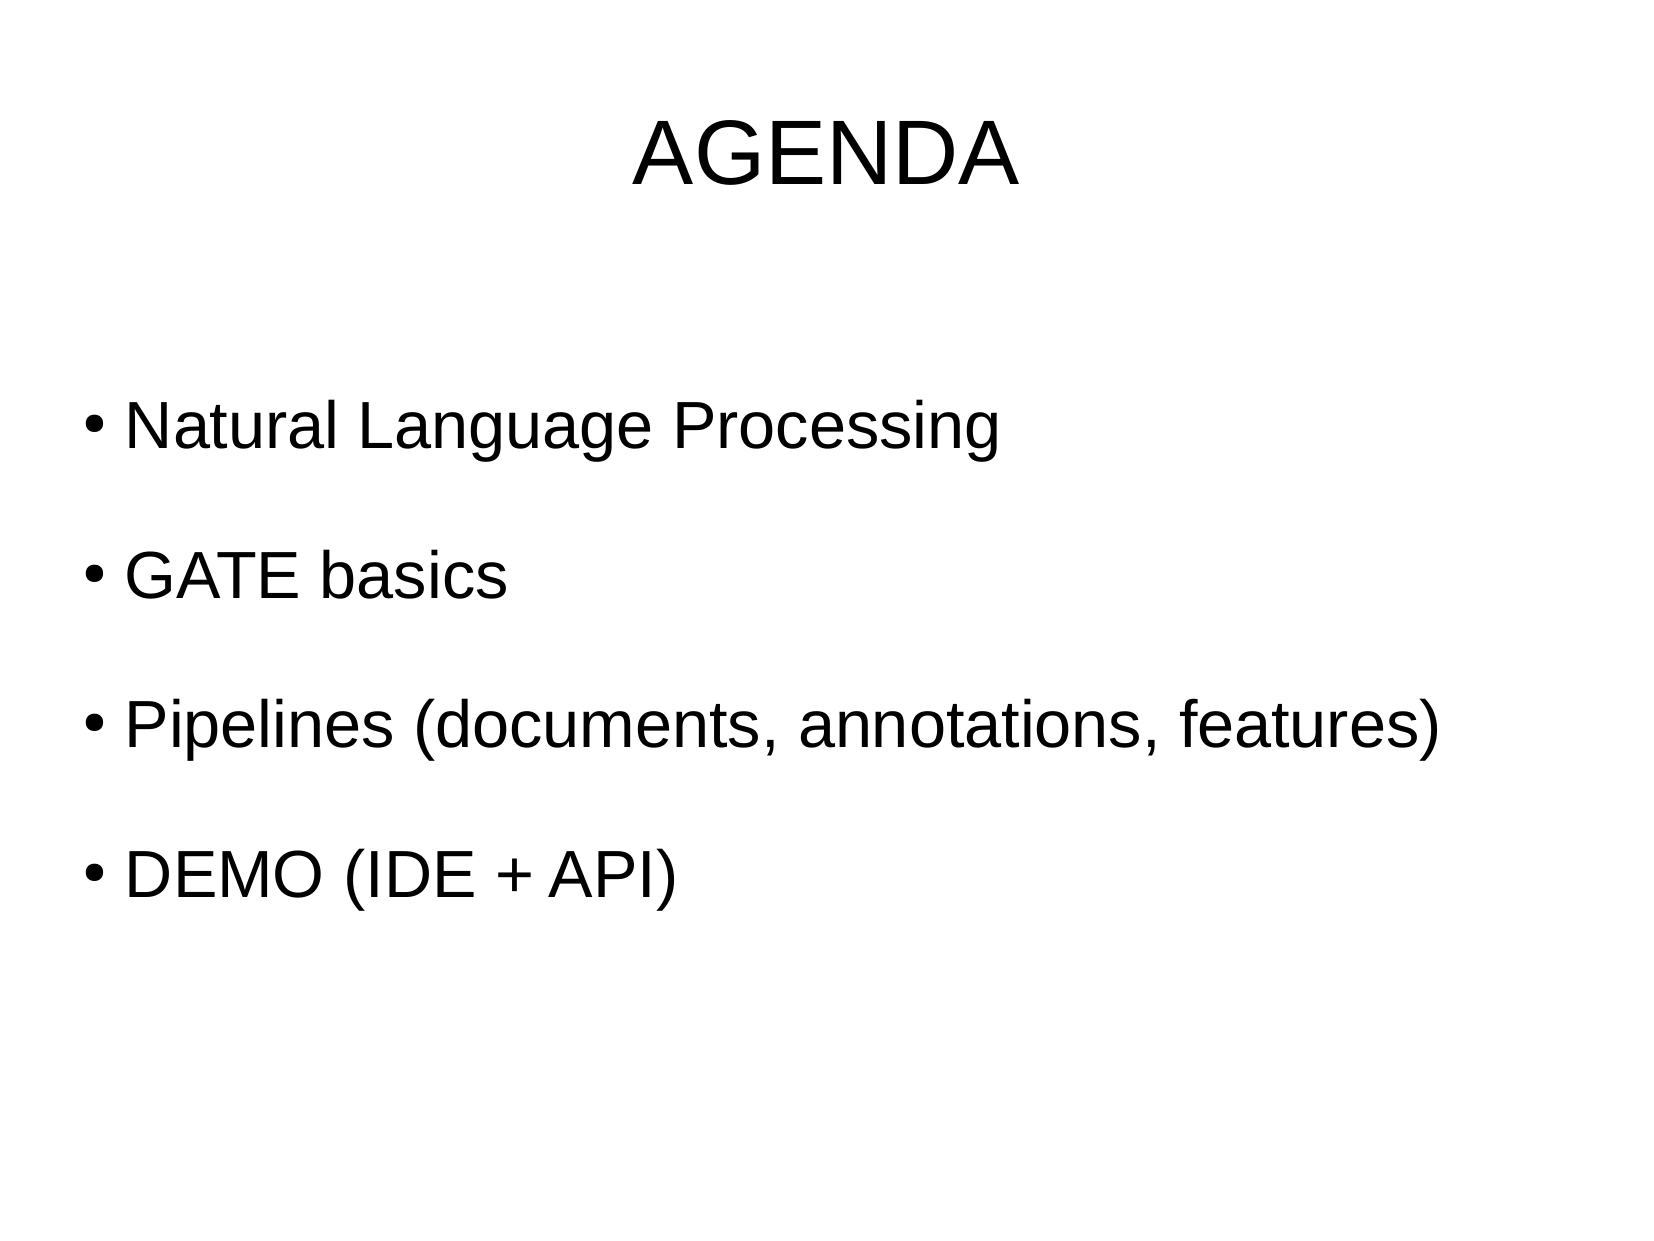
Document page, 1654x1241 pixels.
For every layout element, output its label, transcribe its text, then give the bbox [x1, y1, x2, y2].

subtitle Natural Language Processing GATE basics Pipelines (documents, annotations, features) DEMO (IDE + API) [82, 290, 1538, 1010]
title AGENDA [82, 49, 1571, 257]
